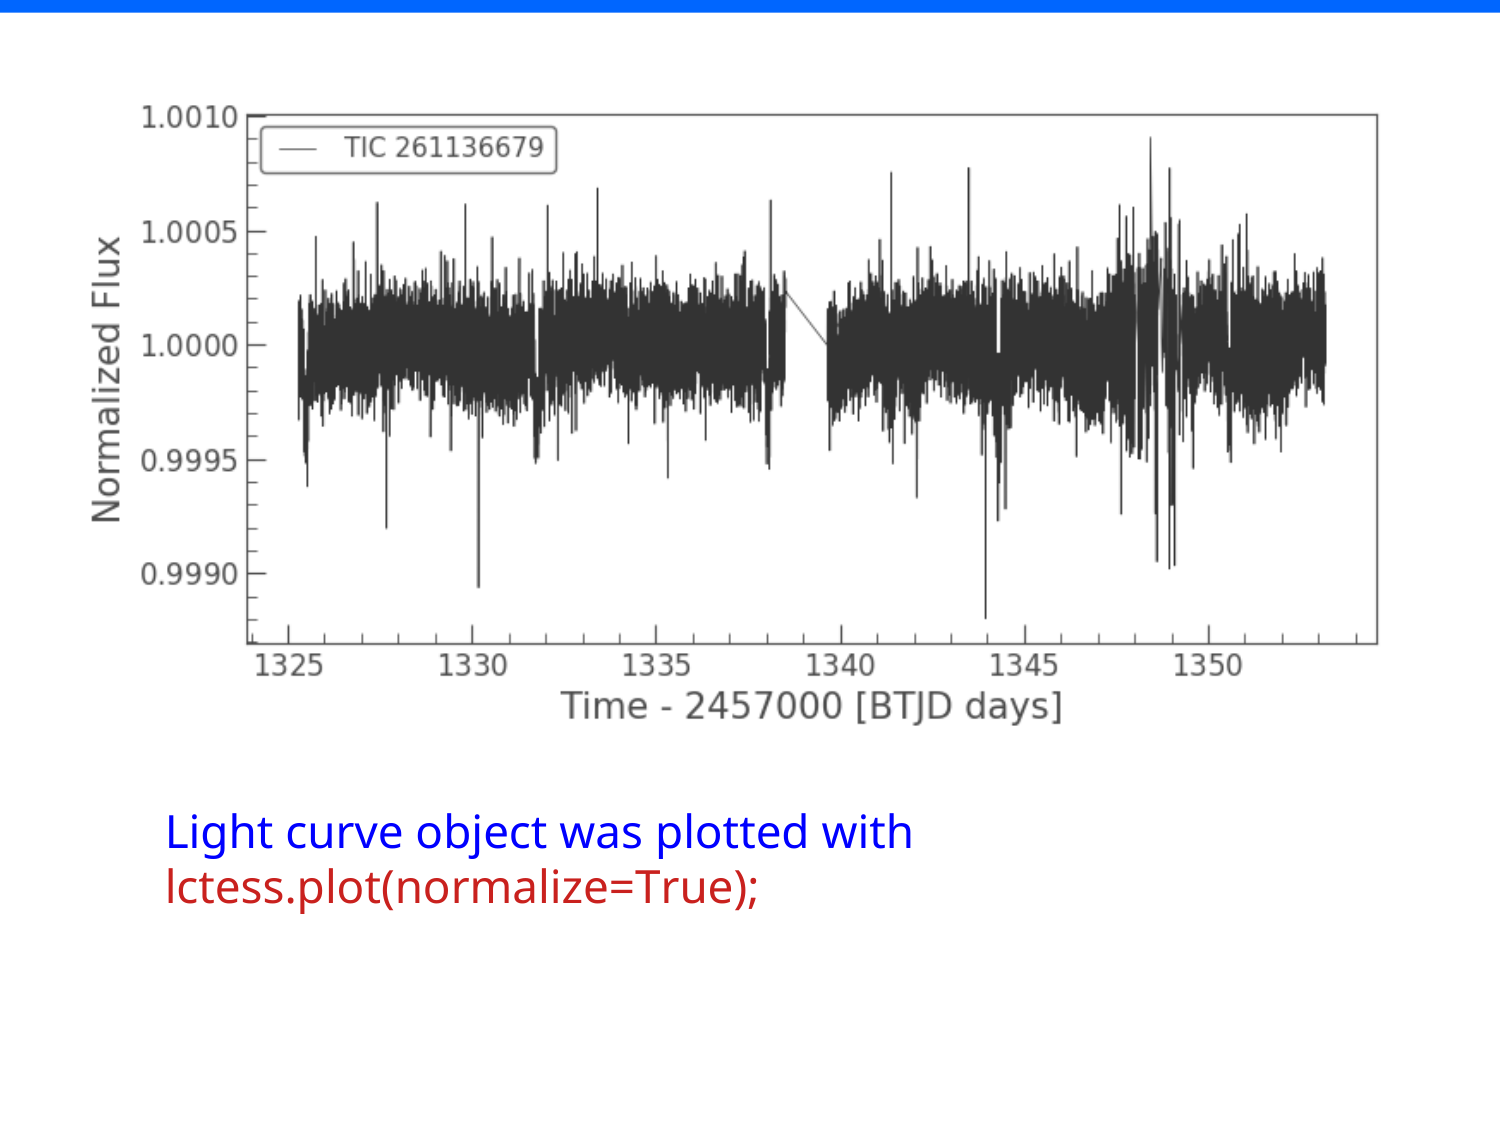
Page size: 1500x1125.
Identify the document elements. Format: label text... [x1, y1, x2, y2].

text_box Light curve object was plotted with lctess.plot(normalize=True); [75, 751, 938, 1088]
picture [75, 80, 1411, 751]
